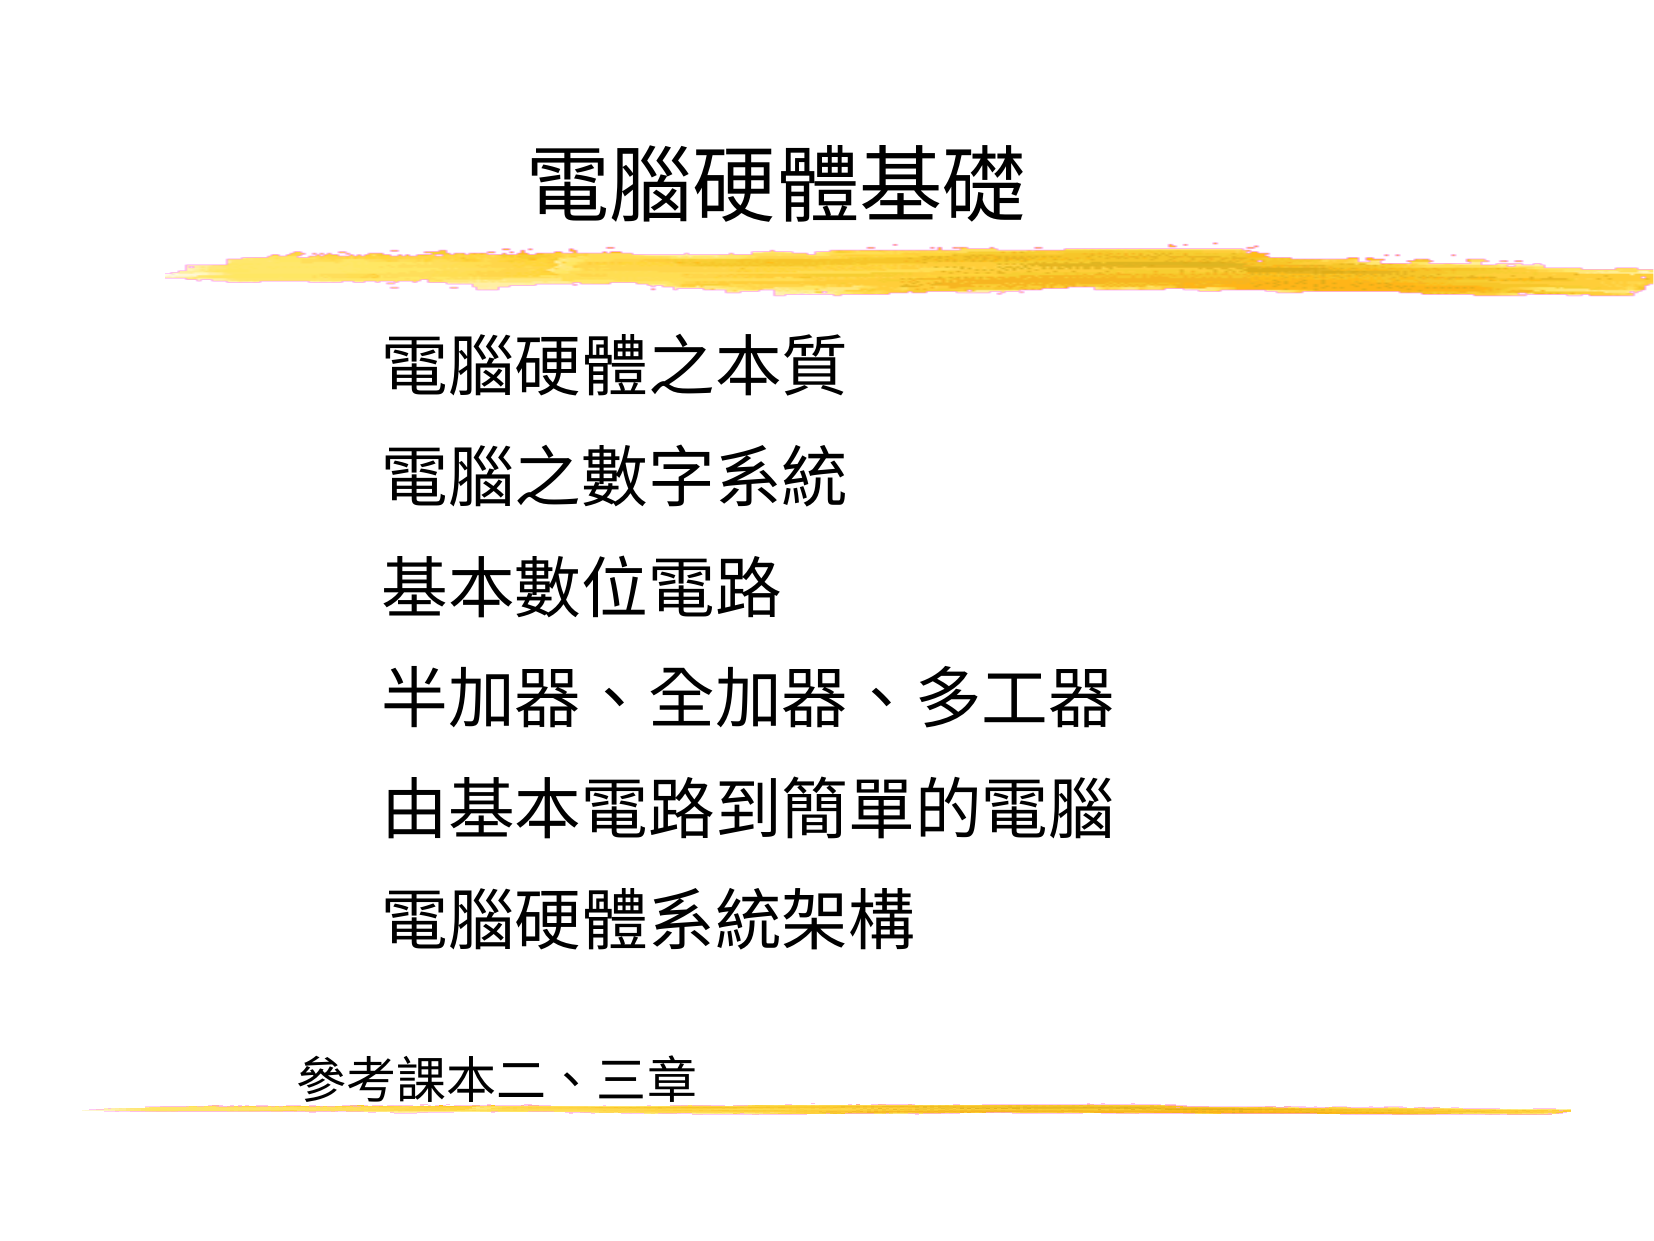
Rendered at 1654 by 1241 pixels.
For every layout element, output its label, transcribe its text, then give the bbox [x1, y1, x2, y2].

title 電腦硬體基礎 [73, 25, 1479, 249]
picture [1407, 1102, 1571, 1117]
picture [82, 1102, 366, 1117]
picture [165, 237, 1654, 308]
text_box 參考課本二、三章 [296, 1036, 697, 1097]
list 電腦硬體之本質 電腦之數字系統 基本數位電路 半加器、全加器、多工器 由基本電路到簡單的電腦 電腦硬體系統架構 [366, 306, 1407, 1167]
